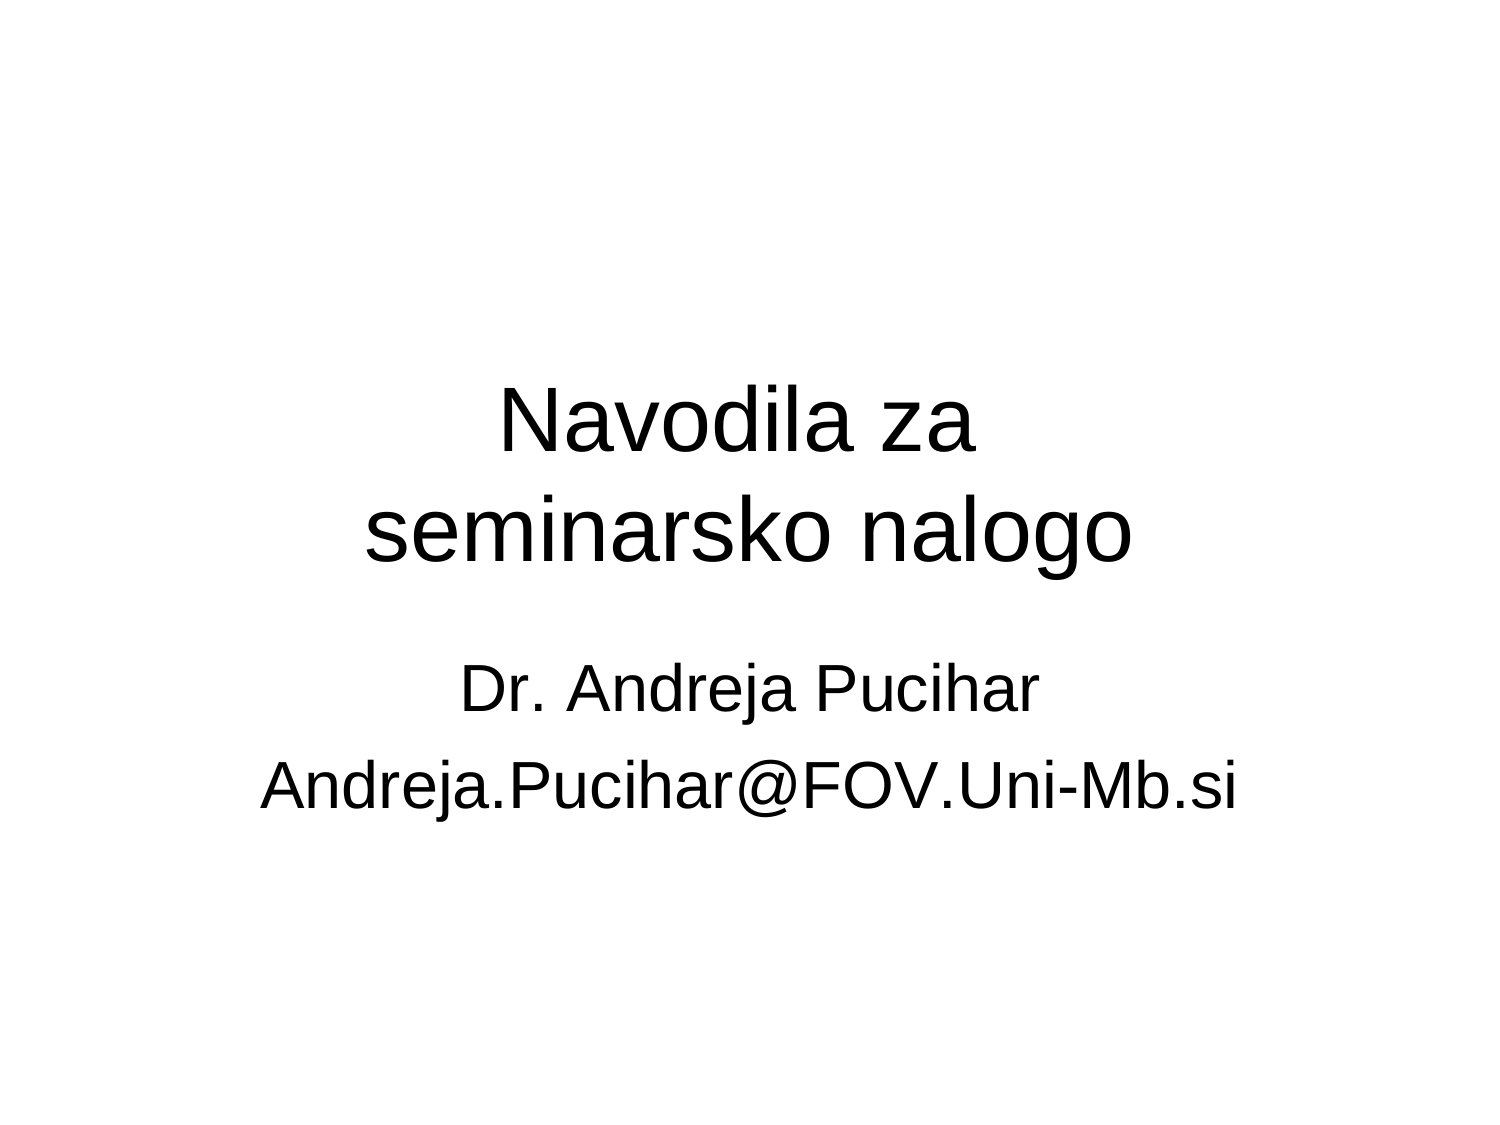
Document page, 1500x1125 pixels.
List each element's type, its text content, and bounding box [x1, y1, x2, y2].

title Navodila za seminarsko nalogo [112, 349, 1388, 591]
text_box Dr. Andreja Pucihar Andreja.Pucihar@FOV.Uni-Mb.si [225, 637, 1276, 926]
